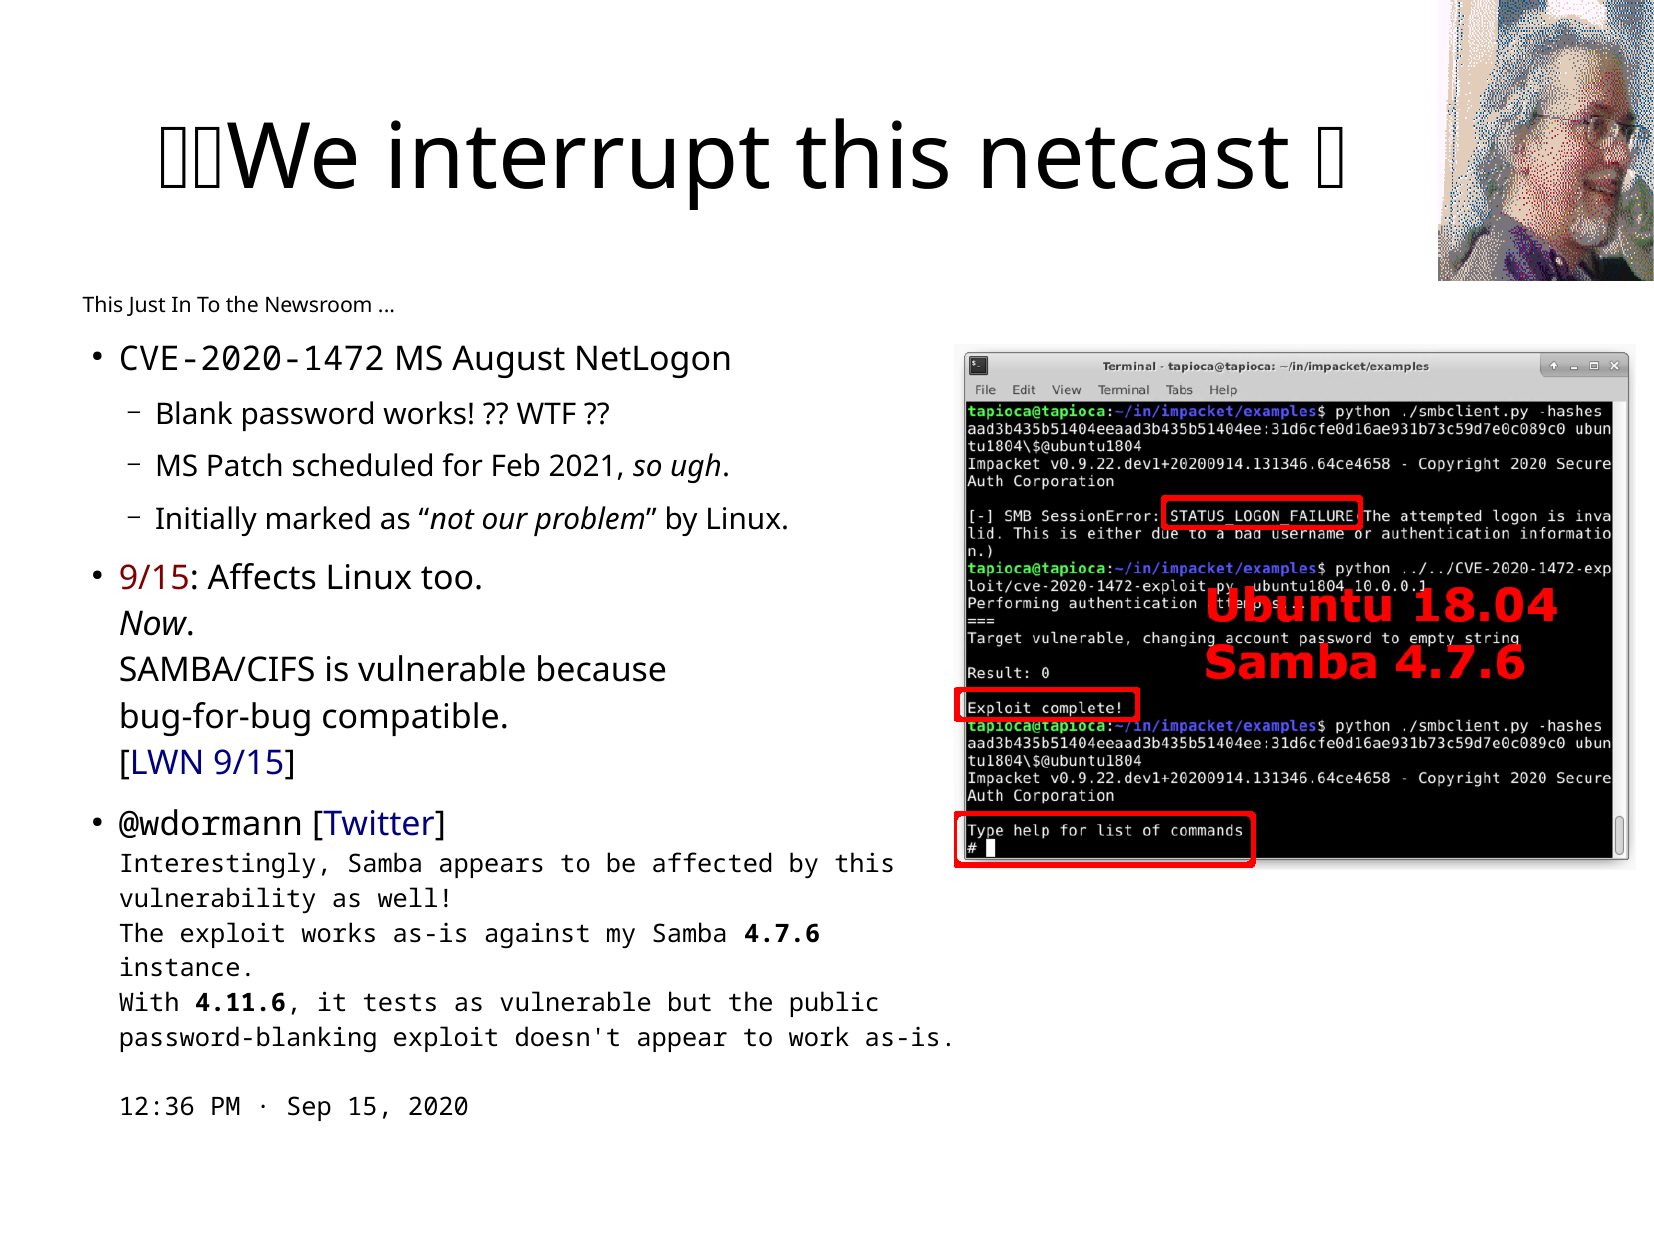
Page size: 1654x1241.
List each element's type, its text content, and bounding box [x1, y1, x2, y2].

title We interrupt this netcast  [82, 49, 1426, 257]
picture [1438, 0, 1654, 281]
list This Just In To the Newsroom ... CVE-2020-1472 MS August NetLogon Blank password works! ?? WTF ?? MS Patch scheduled for Feb 2021, so ugh. Initially marked as “not our problem” by Linux. 9/15: Affects Linux too. Now. SAMBA/CIFS is vulnerable because bug-for-bug compatible. [LWN 9/15] @wdormann [Twitter] Interestingly, Samba appears to be affected by this vulnerability as well! The exploit works as-is against my Samba 4.7.6 instance. With 4.11.6, it tests as vulnerable but the public password-blanking exploit doesn't appear to work as-is. 12:36 PM · Sep 15, 2020 [82, 290, 961, 1141]
picture [954, 344, 1636, 871]
